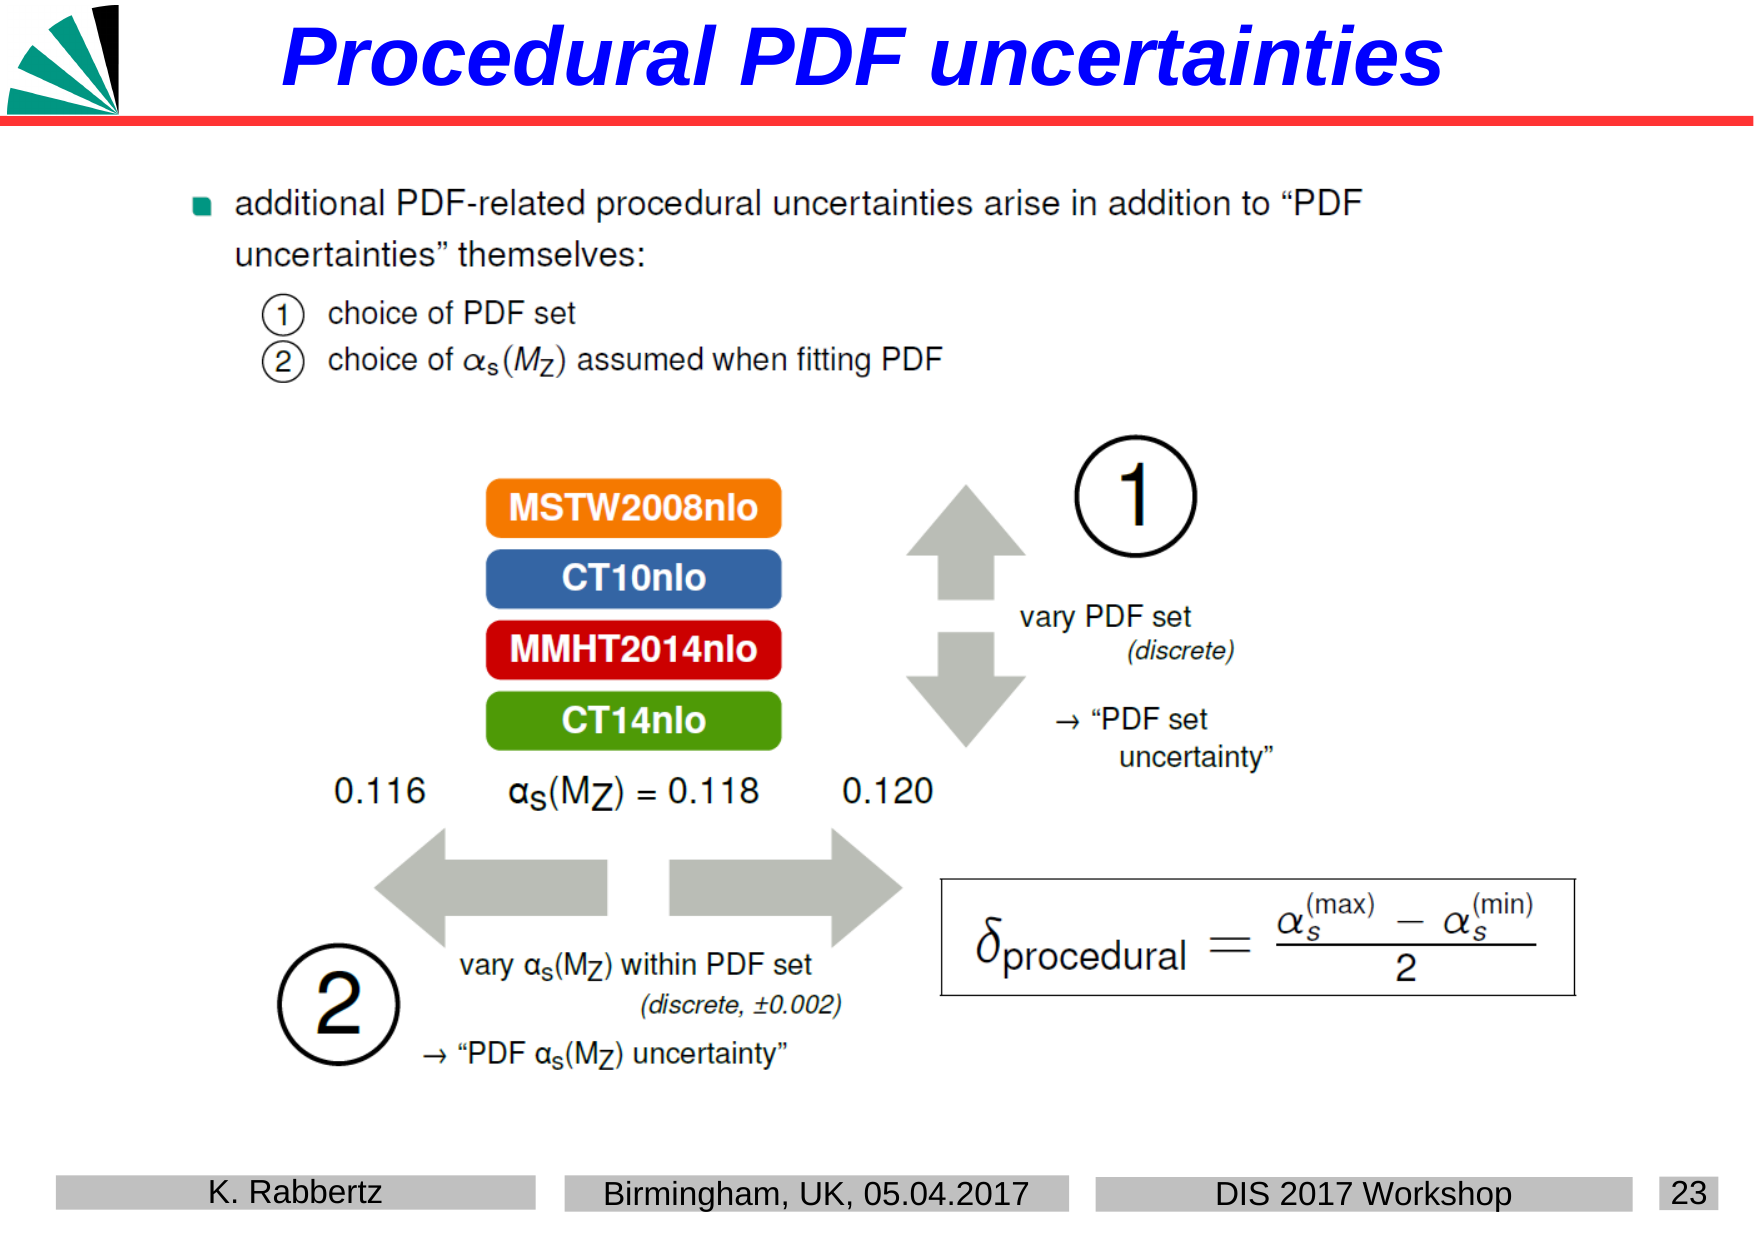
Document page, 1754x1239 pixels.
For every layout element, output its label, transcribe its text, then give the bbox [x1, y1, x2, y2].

picture [172, 169, 1599, 1080]
picture [7, 5, 119, 116]
title Procedural PDF uncertainties [123, 0, 1606, 114]
